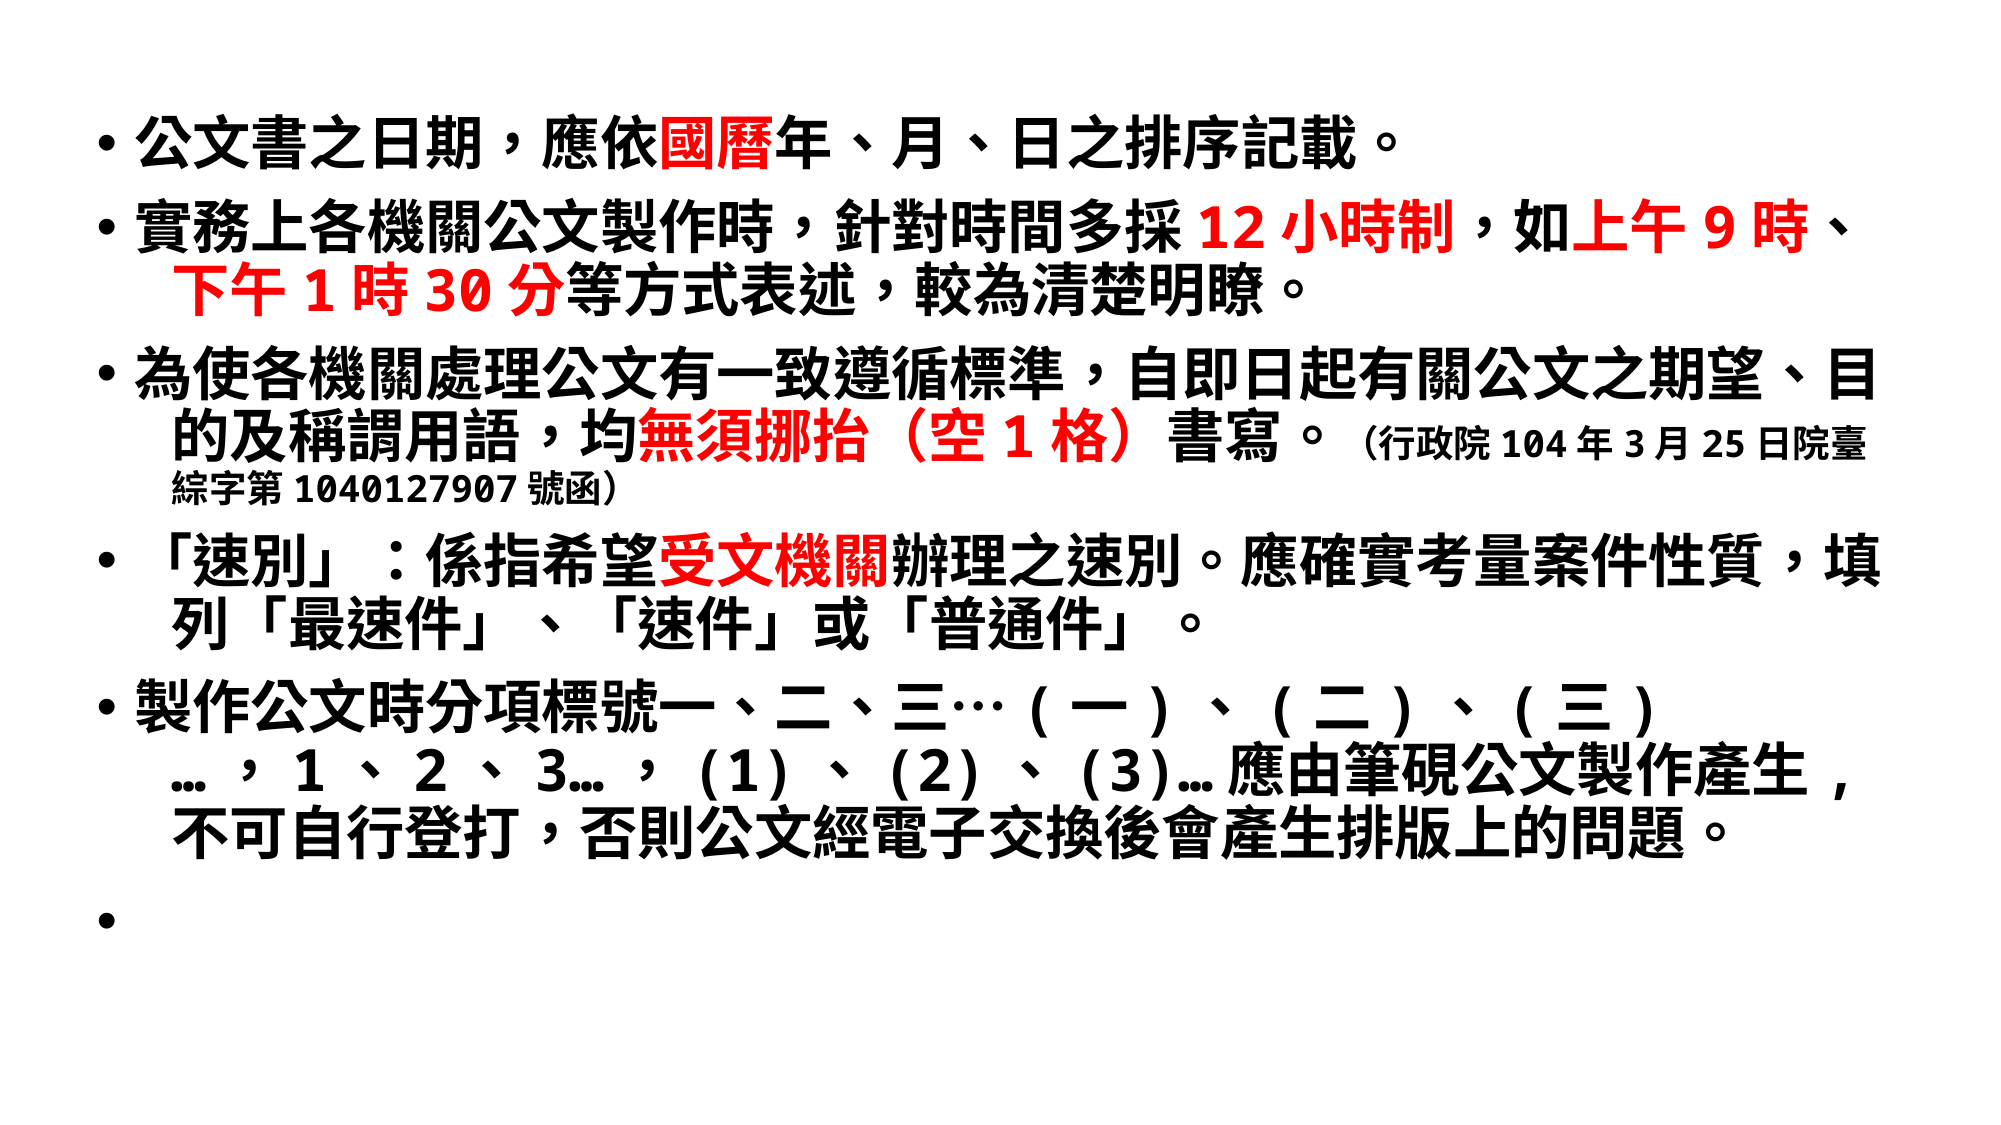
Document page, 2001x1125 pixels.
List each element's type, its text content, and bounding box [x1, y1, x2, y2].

list 公文書之日期，應依國曆年、月、日之排序記載。 實務上各機關公文製作時，針對時間多採12小時制，如上午9時、下午1時30分等方式表述，較為清楚明瞭。 為使各機關處理公文有一致遵循標準，自即日起有關公文之期望、目的及稱謂用語，均無須挪抬（空1格）書寫。（行政院104年3月25日院臺綜字第1040127907號函） 「速別」：係指希望受文機關辦理之速別。應確實考量案件性質，填列「最速件」、「速件」或「普通件」。 製作公文時分項標號一、二、三…(一)、(二)、(三)…，1、2、3…，(1)、(2)、(3)…應由筆硯公文製作產生,不可自行登打，否則公文經電子交換後會產生排版上的問題。 [81, 107, 1903, 1018]
